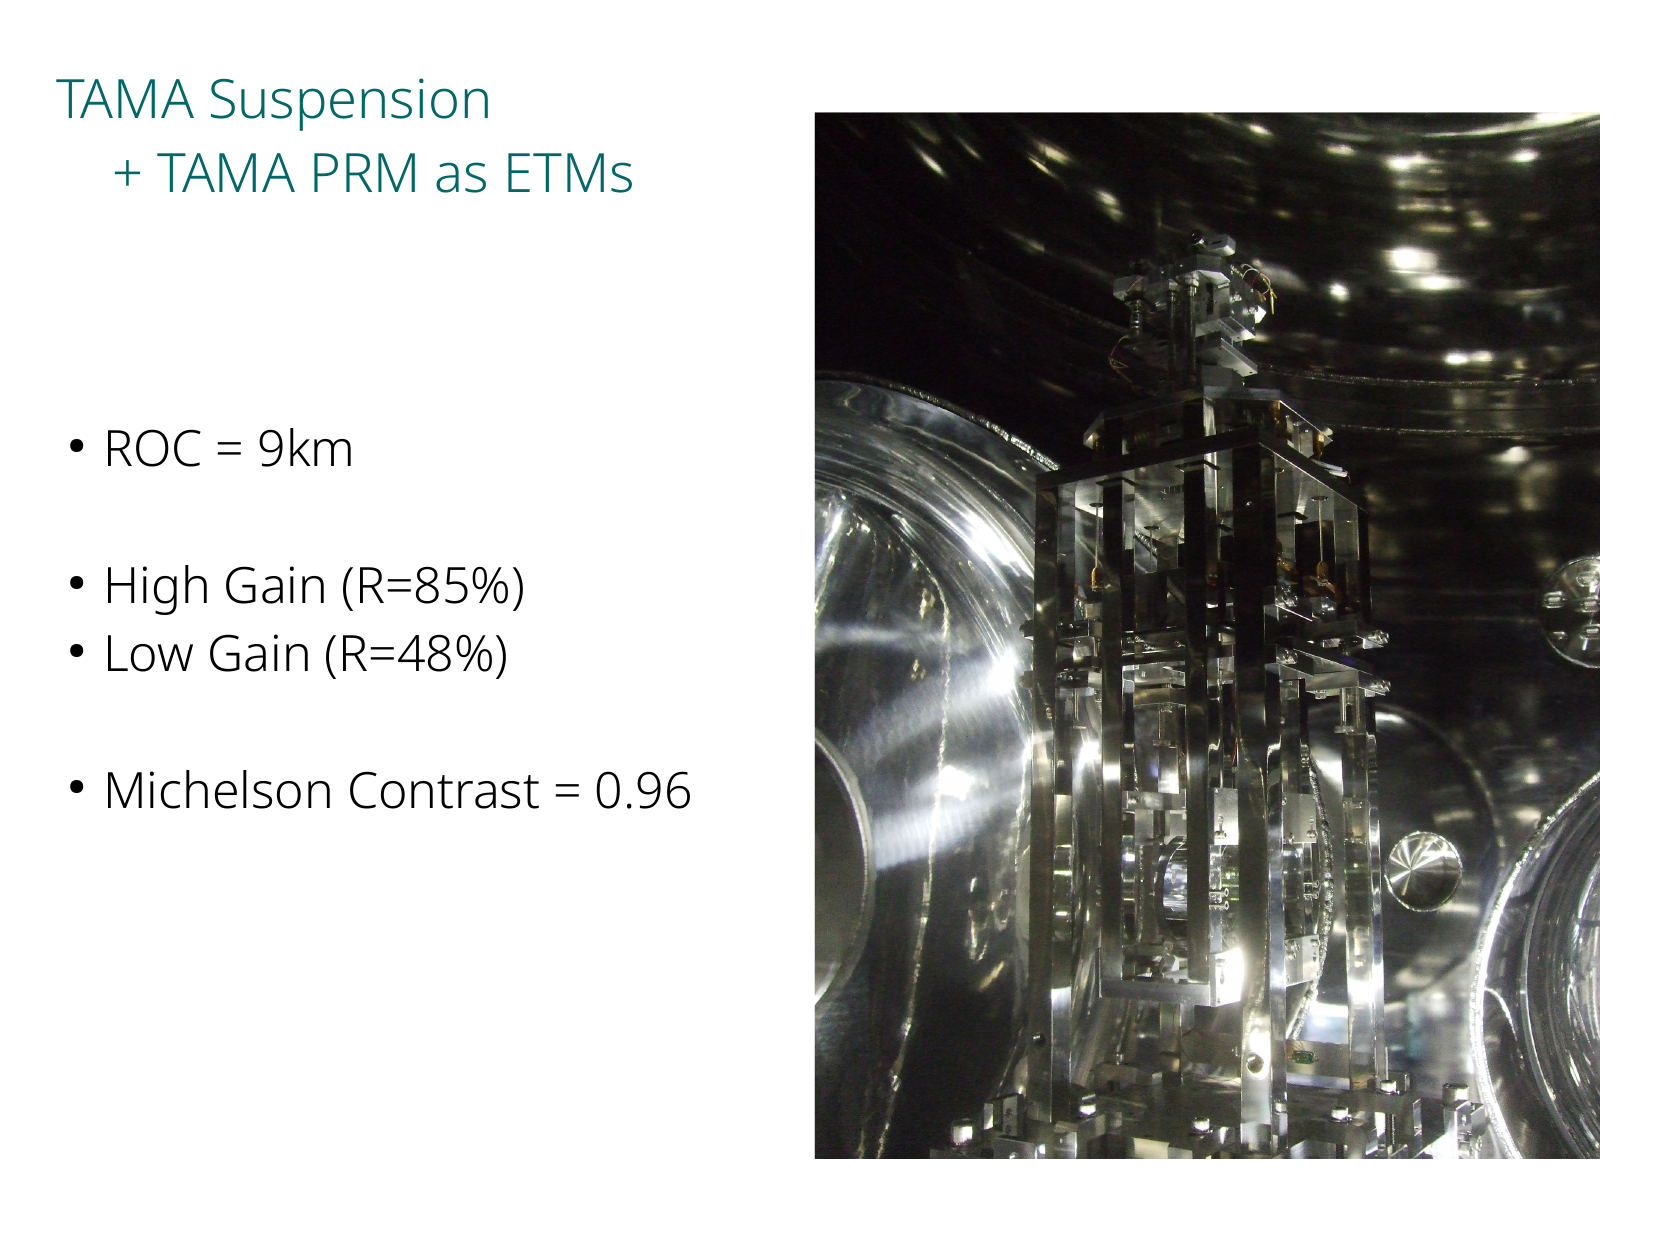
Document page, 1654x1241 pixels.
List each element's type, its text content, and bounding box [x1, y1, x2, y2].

text_box ROC = 9km High Gain (R=85%) Low Gain (R=48%) Michelson Contrast = 0.96 [53, 405, 777, 792]
text_box TAMA Suspension + TAMA PRM as ETMs [41, 53, 751, 203]
picture [814, 112, 1600, 1159]
